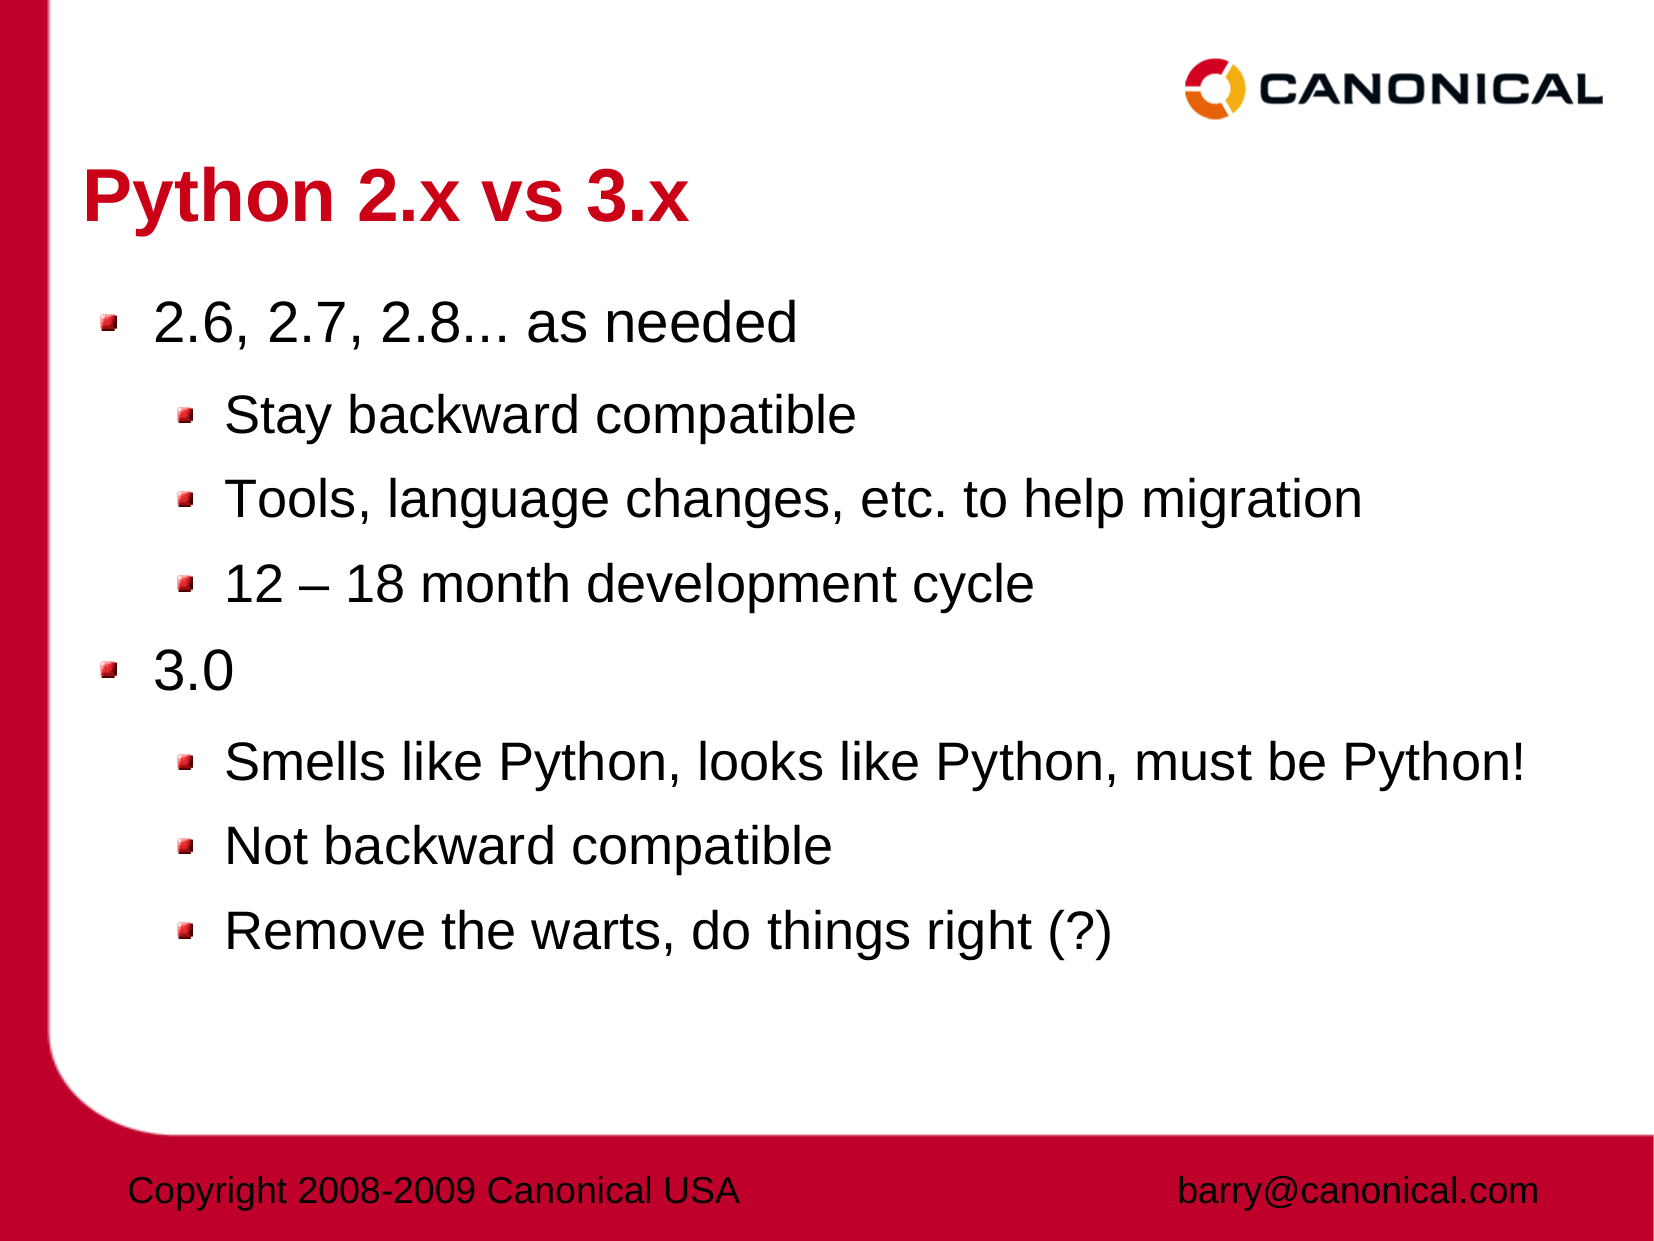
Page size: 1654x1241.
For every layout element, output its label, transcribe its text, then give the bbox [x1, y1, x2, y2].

list 2.6, 2.7, 2.8... as needed Stay backward compatible Tools, language changes, etc. to help migration 12 – 18 month development cycle 3.0 Smells like Python, looks like Python, must be Python! Not backward compatible Remove the warts, do things right (?) [82, 290, 1571, 1109]
picture [0, 0, 1654, 1241]
title Python 2.x vs 3.x [82, 104, 1571, 287]
